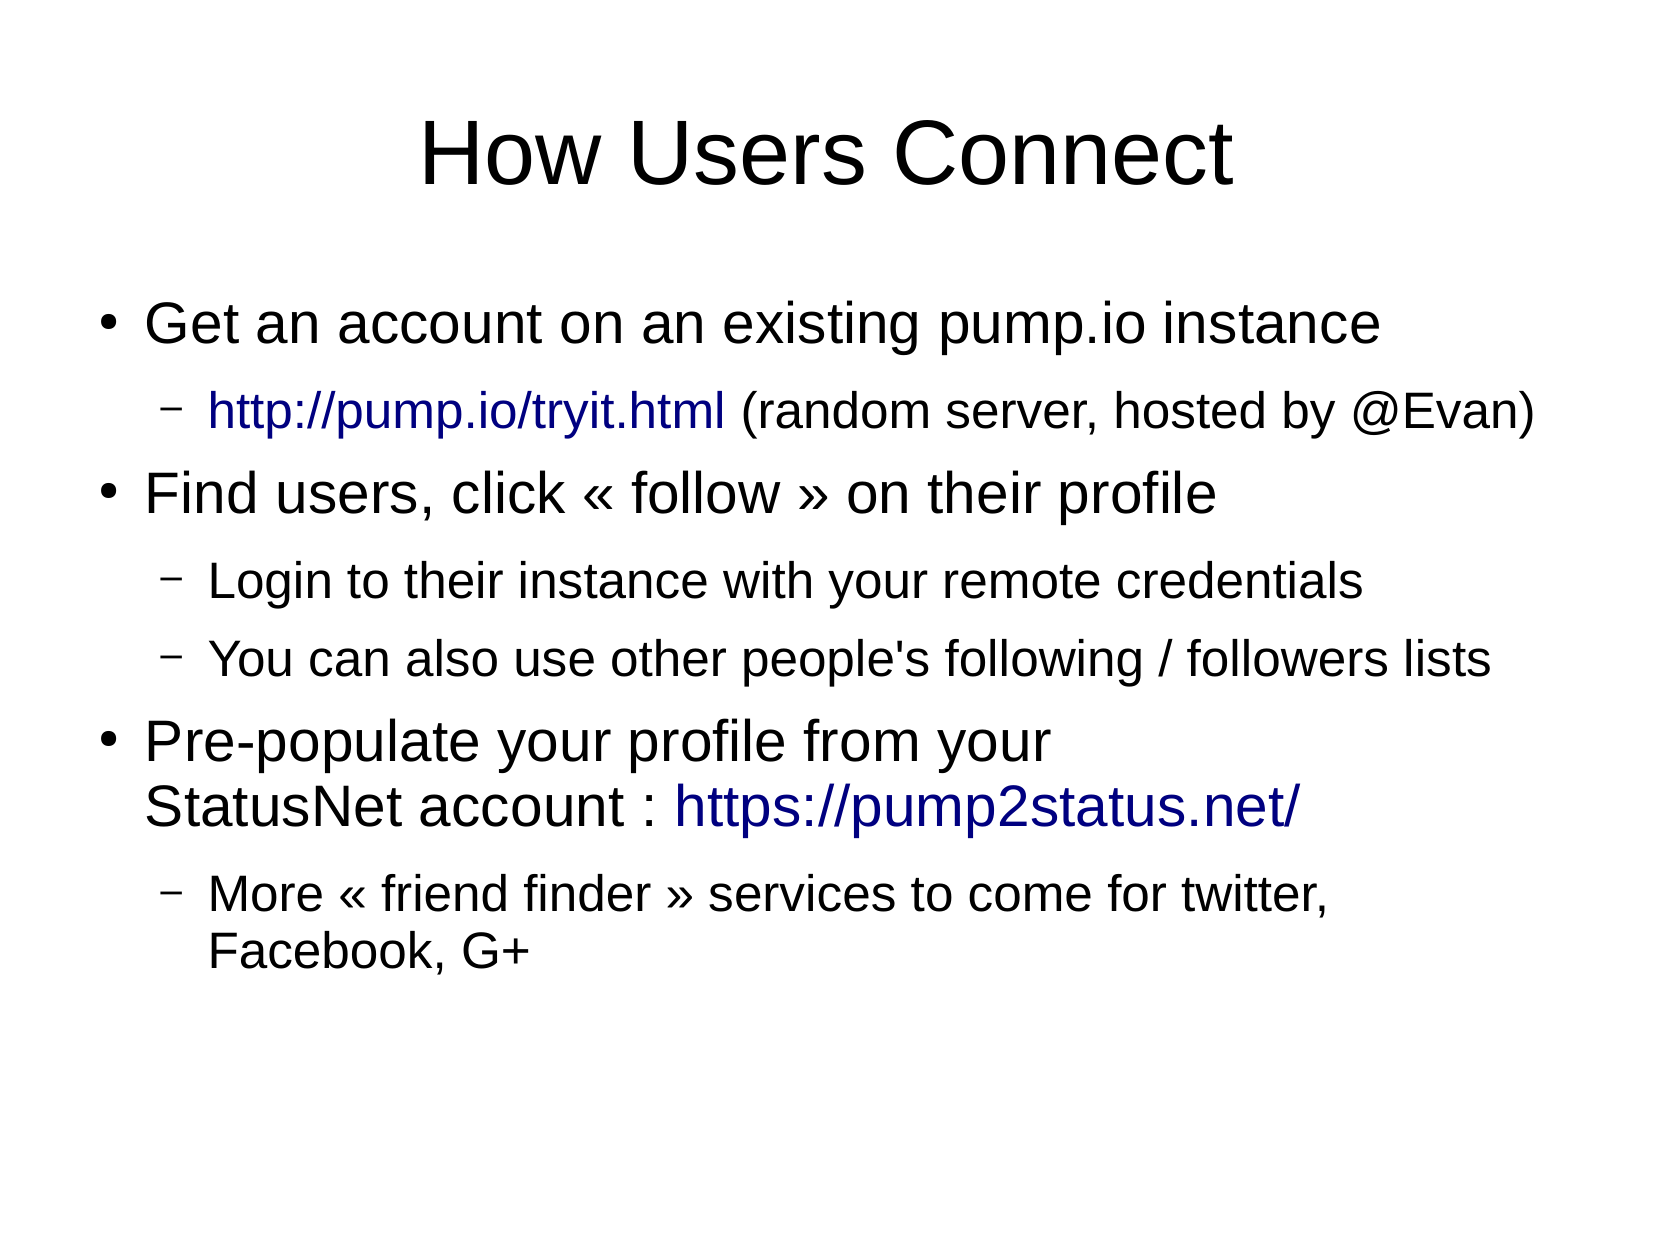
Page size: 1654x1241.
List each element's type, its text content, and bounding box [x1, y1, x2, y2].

list Get an account on an existing pump.io instance http://pump.io/tryit.html (random server, hosted by @Evan) Find users, click « follow » on their profile Login to their instance with your remote credentials You can also use other people's following / followers lists Pre-populate your profile from your StatusNet account : https://pump2status.net/ More « friend finder » services to come for twitter, Facebook, G+ [82, 290, 1538, 1010]
title How Users Connect [82, 49, 1571, 257]
